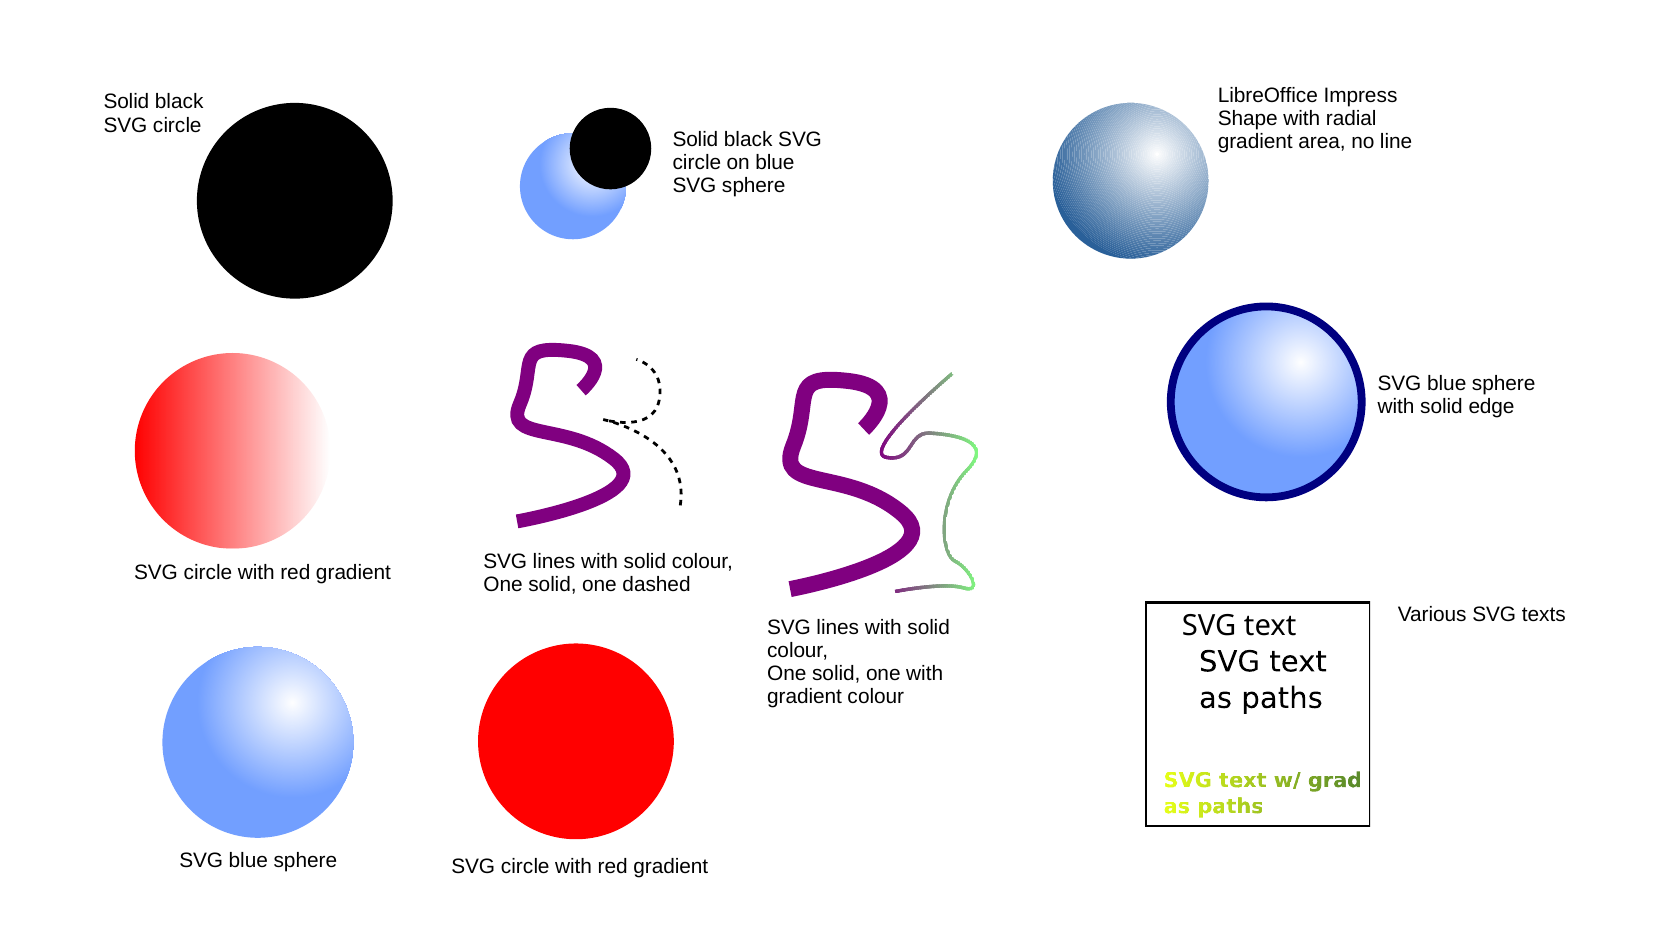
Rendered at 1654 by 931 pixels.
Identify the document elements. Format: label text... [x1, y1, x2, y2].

text_box SVG circle with red gradient [119, 553, 406, 593]
picture [1152, 288, 1380, 516]
picture [510, 101, 658, 250]
picture [498, 332, 701, 535]
picture [119, 337, 346, 553]
text_box Solid black SVG circle on blue SVG sphere [657, 120, 847, 217]
picture [144, 629, 372, 856]
text_box SVG blue sphere [164, 841, 352, 880]
text_box [1052, 102, 1209, 259]
picture [462, 628, 690, 847]
picture [1145, 601, 1371, 827]
picture [768, 358, 1000, 606]
text_box SVG lines with solid colour, One solid, one with gradient colour [752, 608, 1028, 716]
text_box SVG blue sphere with solid edge [1362, 363, 1592, 450]
text_box LibreOffice Impress Shape with radial gradient area, no line [1203, 76, 1432, 162]
text_box Solid black SVG circle [88, 82, 230, 145]
text_box SVG lines with solid colour, One solid, one dashed [468, 542, 748, 604]
text_box SVG circle with red gradient [436, 847, 724, 886]
picture [181, 87, 409, 314]
text_box Various SVG texts [1383, 594, 1612, 681]
